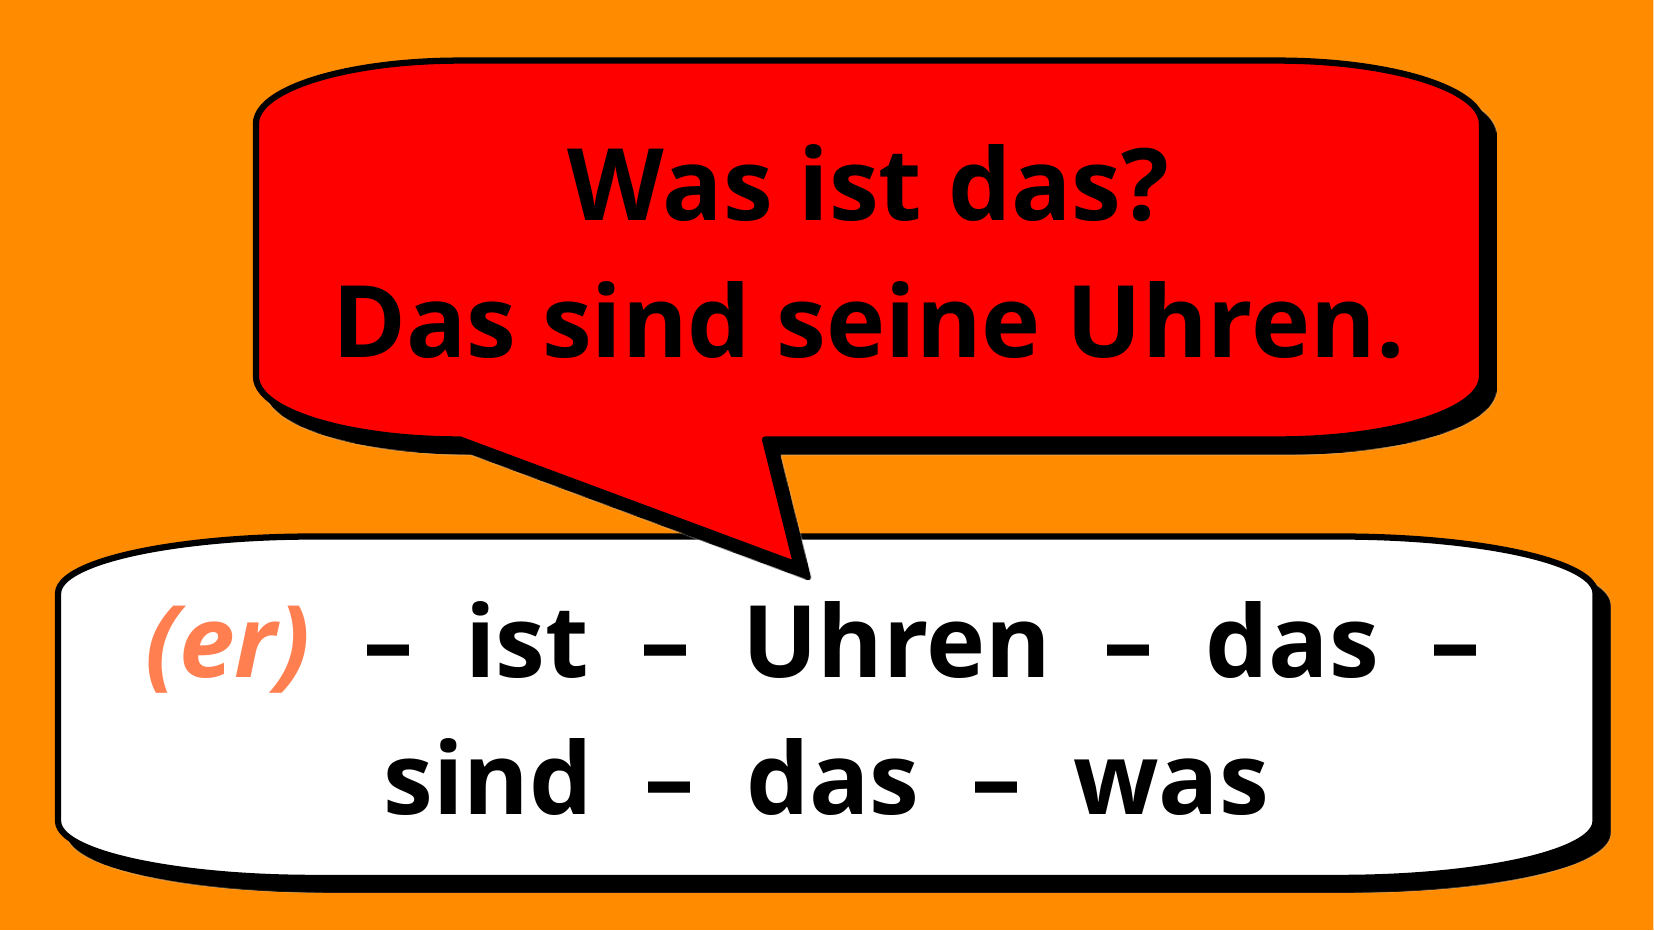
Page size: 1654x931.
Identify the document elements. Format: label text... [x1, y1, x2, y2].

text_box Was ist das? Das sind seine Uhren. [255, 60, 1482, 565]
text_box (er) – ist – Uhren – das – sind – das – was [58, 536, 1596, 878]
